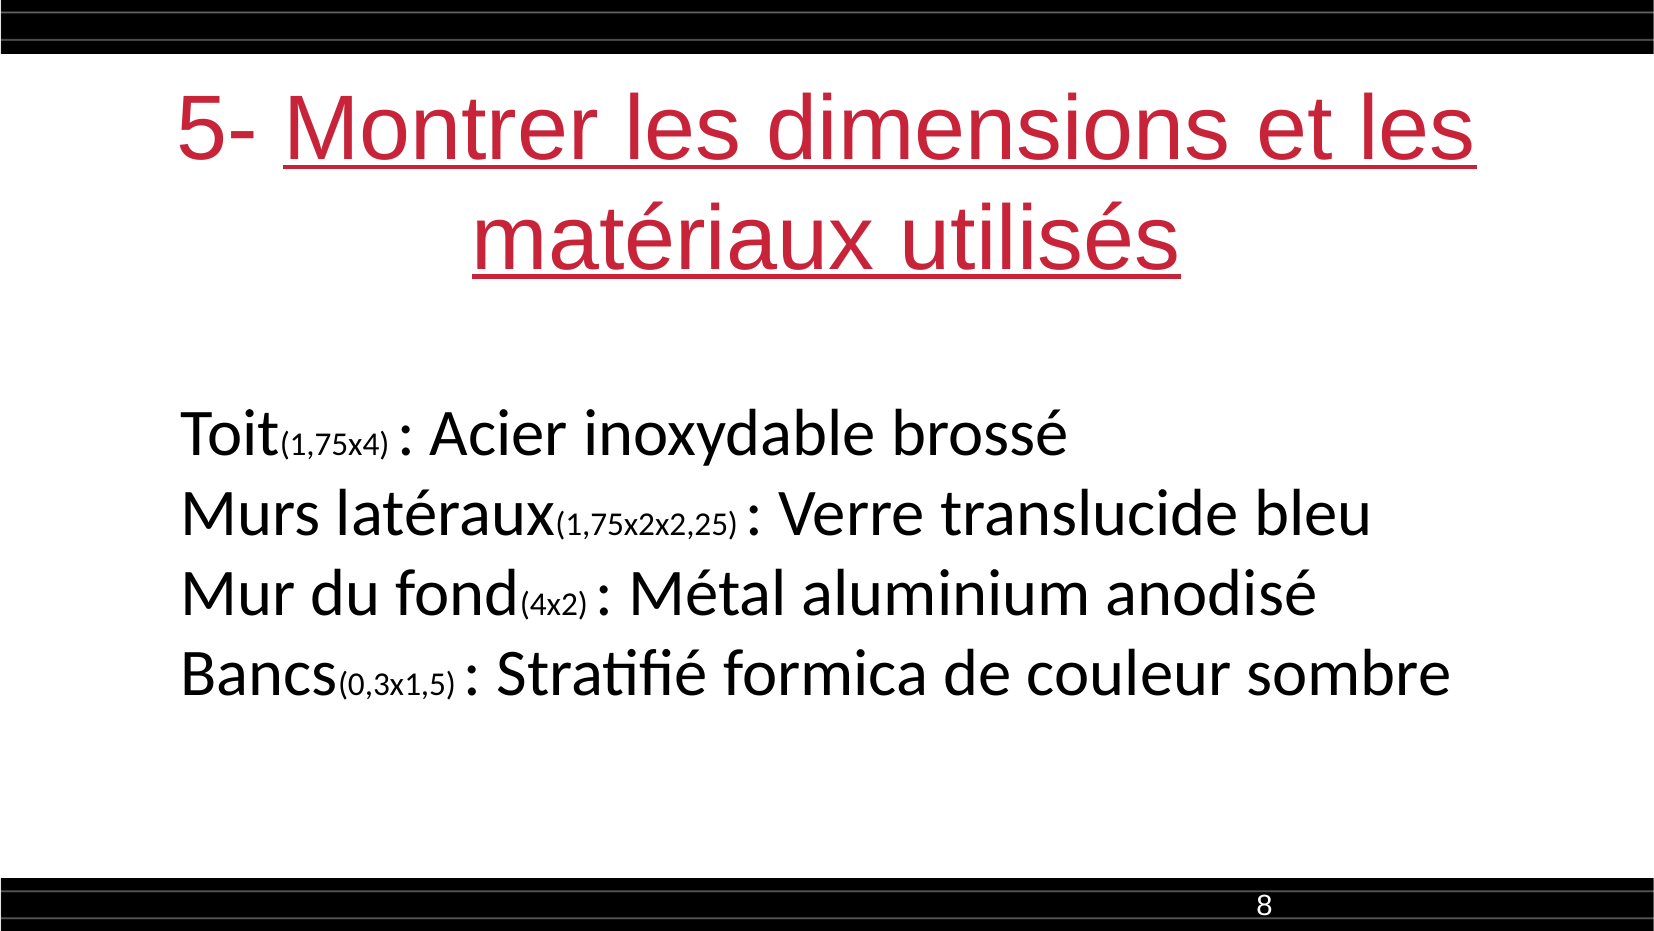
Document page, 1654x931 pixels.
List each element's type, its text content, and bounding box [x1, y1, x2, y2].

title 5- Montrer les dimensions et les matériaux utilisés [82, 67, 1571, 273]
picture [0, 878, 1654, 931]
picture [0, 0, 1654, 54]
text_box Toit(1,75x4) : Acier inoxydable brossé Murs latéraux(1,75x2x2,25) : Verre translucide bleu Mur du fond(4x2) : Métal aluminium anodisé Bancs(0,3x1,5) : Stratifié formica de couleur sombre [165, 381, 1654, 716]
